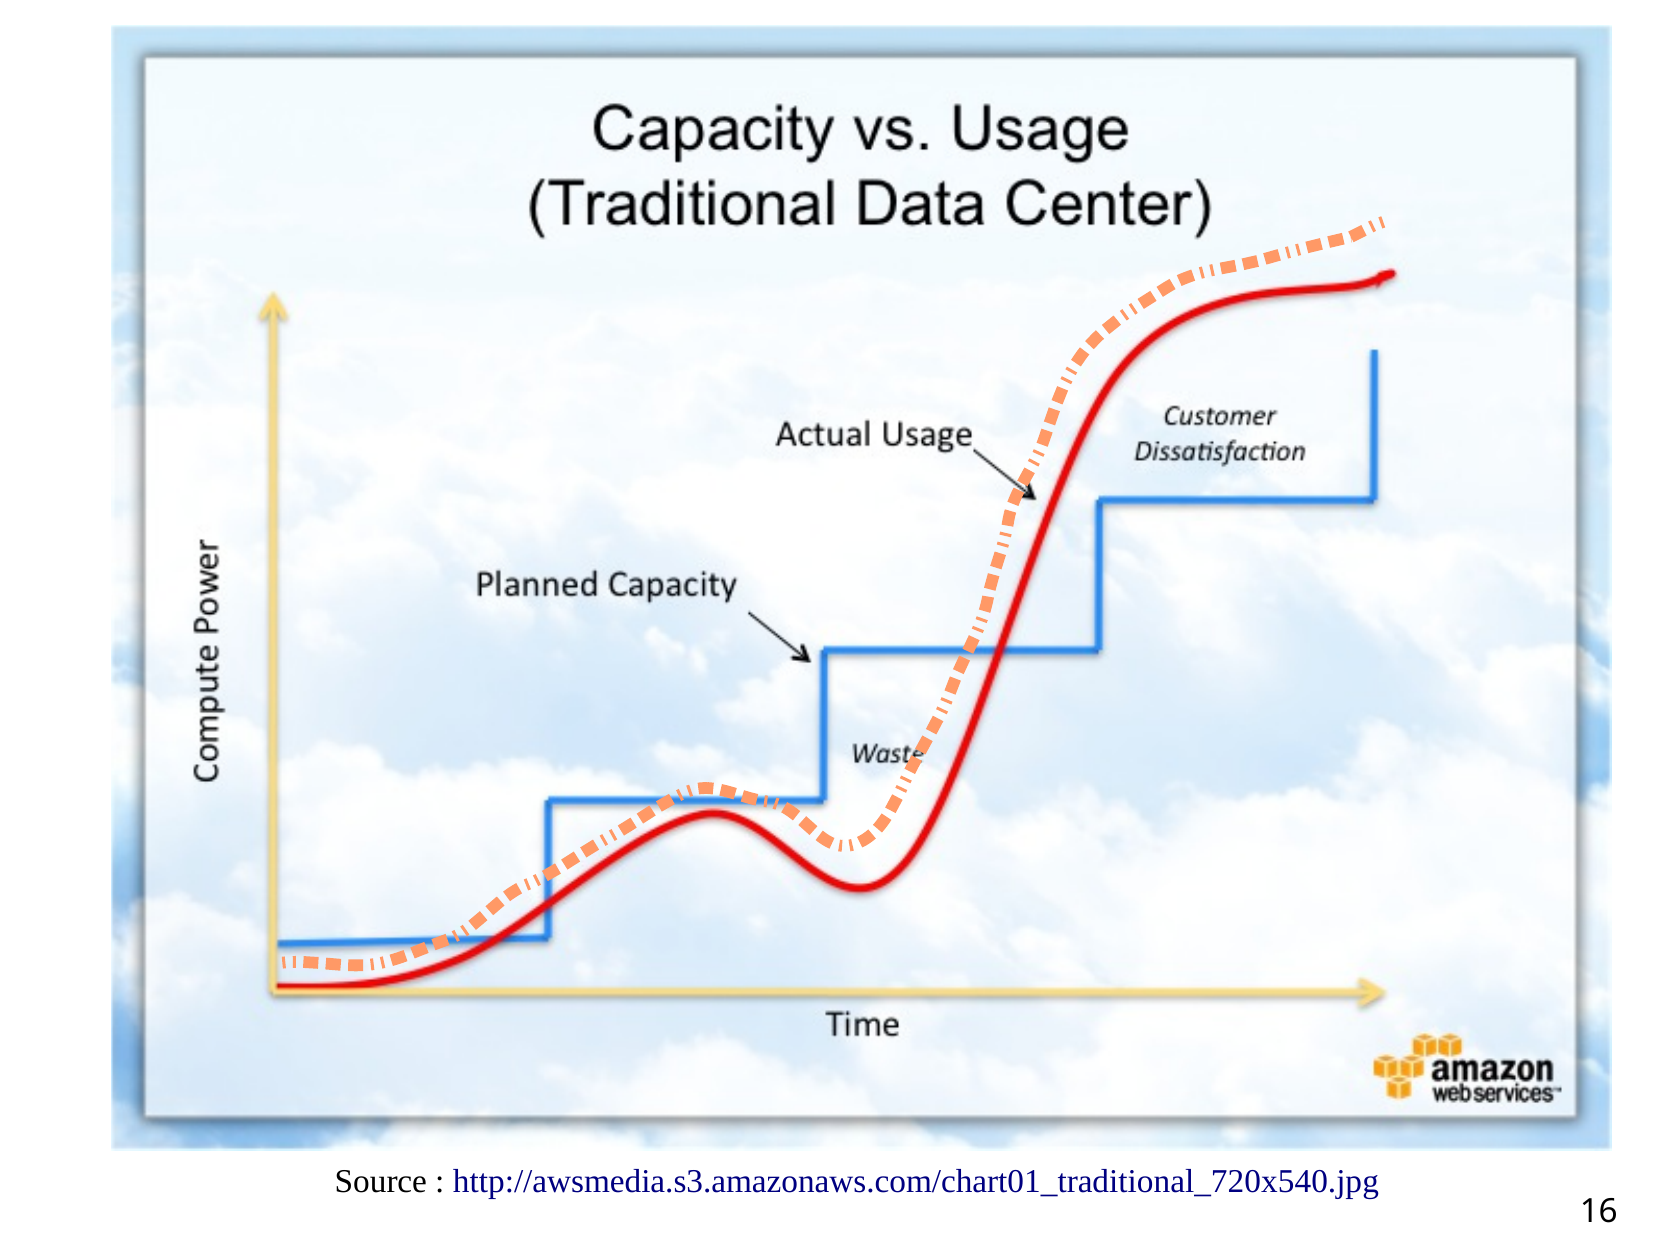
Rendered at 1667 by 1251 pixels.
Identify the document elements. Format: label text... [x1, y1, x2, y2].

text_box Source : http://awsmedia.s3.amazonaws.com/chart01_traditional_720x540.jpg [319, 1151, 1404, 1207]
picture [111, 25, 1612, 1151]
